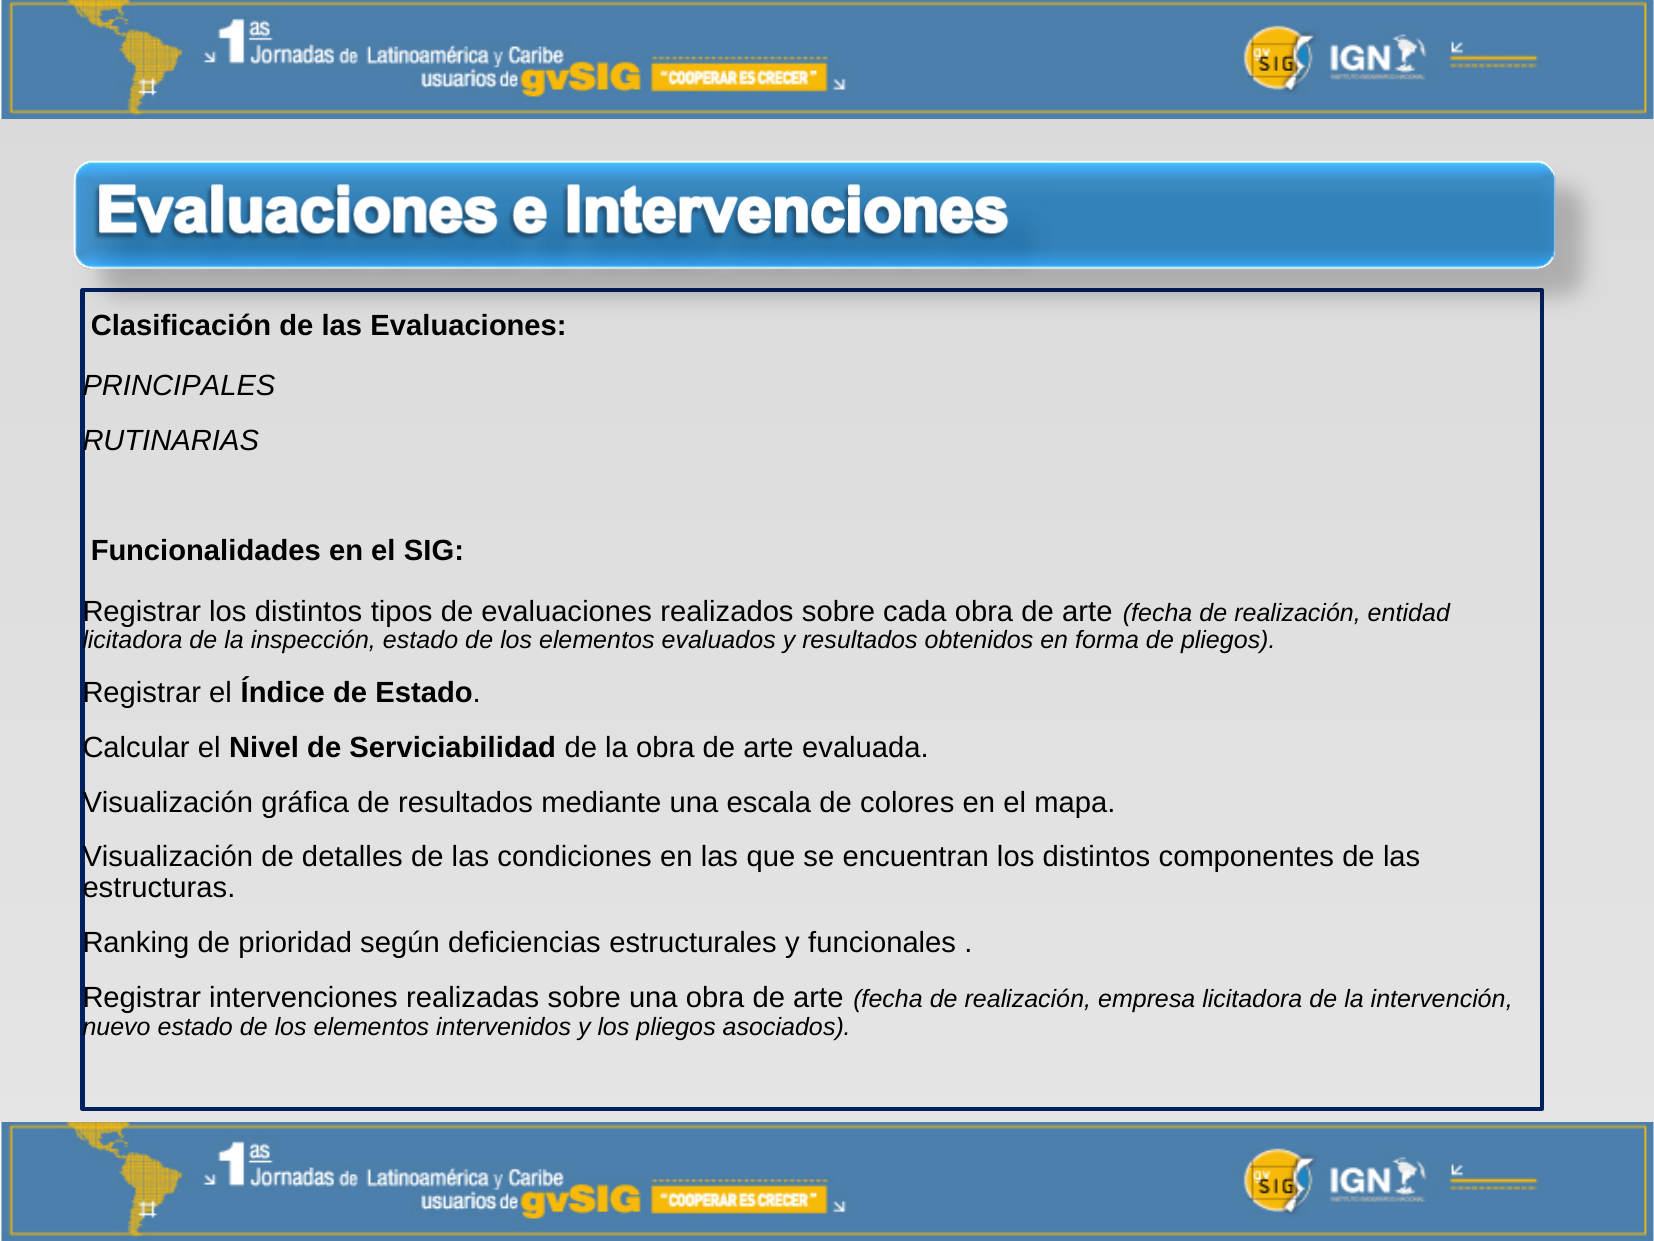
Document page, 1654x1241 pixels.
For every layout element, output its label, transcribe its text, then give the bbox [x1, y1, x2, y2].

picture [0, 1122, 1654, 1241]
picture [42, 141, 1615, 329]
list Clasificación de las Evaluaciones: PRINCIPALES RUTINARIAS Funcionalidades en el SIG: Registrar los distintos tipos de evaluaciones realizados sobre cada obra de arte (fecha de realización, entidad licitadora de la inspección, estado de los elementos evaluados y resultados obtenidos en forma de pliegos). Registrar el Índice de Estado. Calcular el Nivel de Serviciabilidad de la obra de arte evaluada. Visualización gráfica de resultados mediante una escala de colores en el mapa. Visualización de detalles de las condiciones en las que se encuentran los distintos componentes de las estructuras. Ranking de prioridad según deficiencias estructurales y funcionales . Registrar intervenciones realizadas sobre una obra de arte (fecha de realización, empresa licitadora de la intervención, nuevo estado de los elementos intervenidos y los pliegos asociados). [82, 329, 1542, 1110]
picture [0, 0, 1654, 119]
